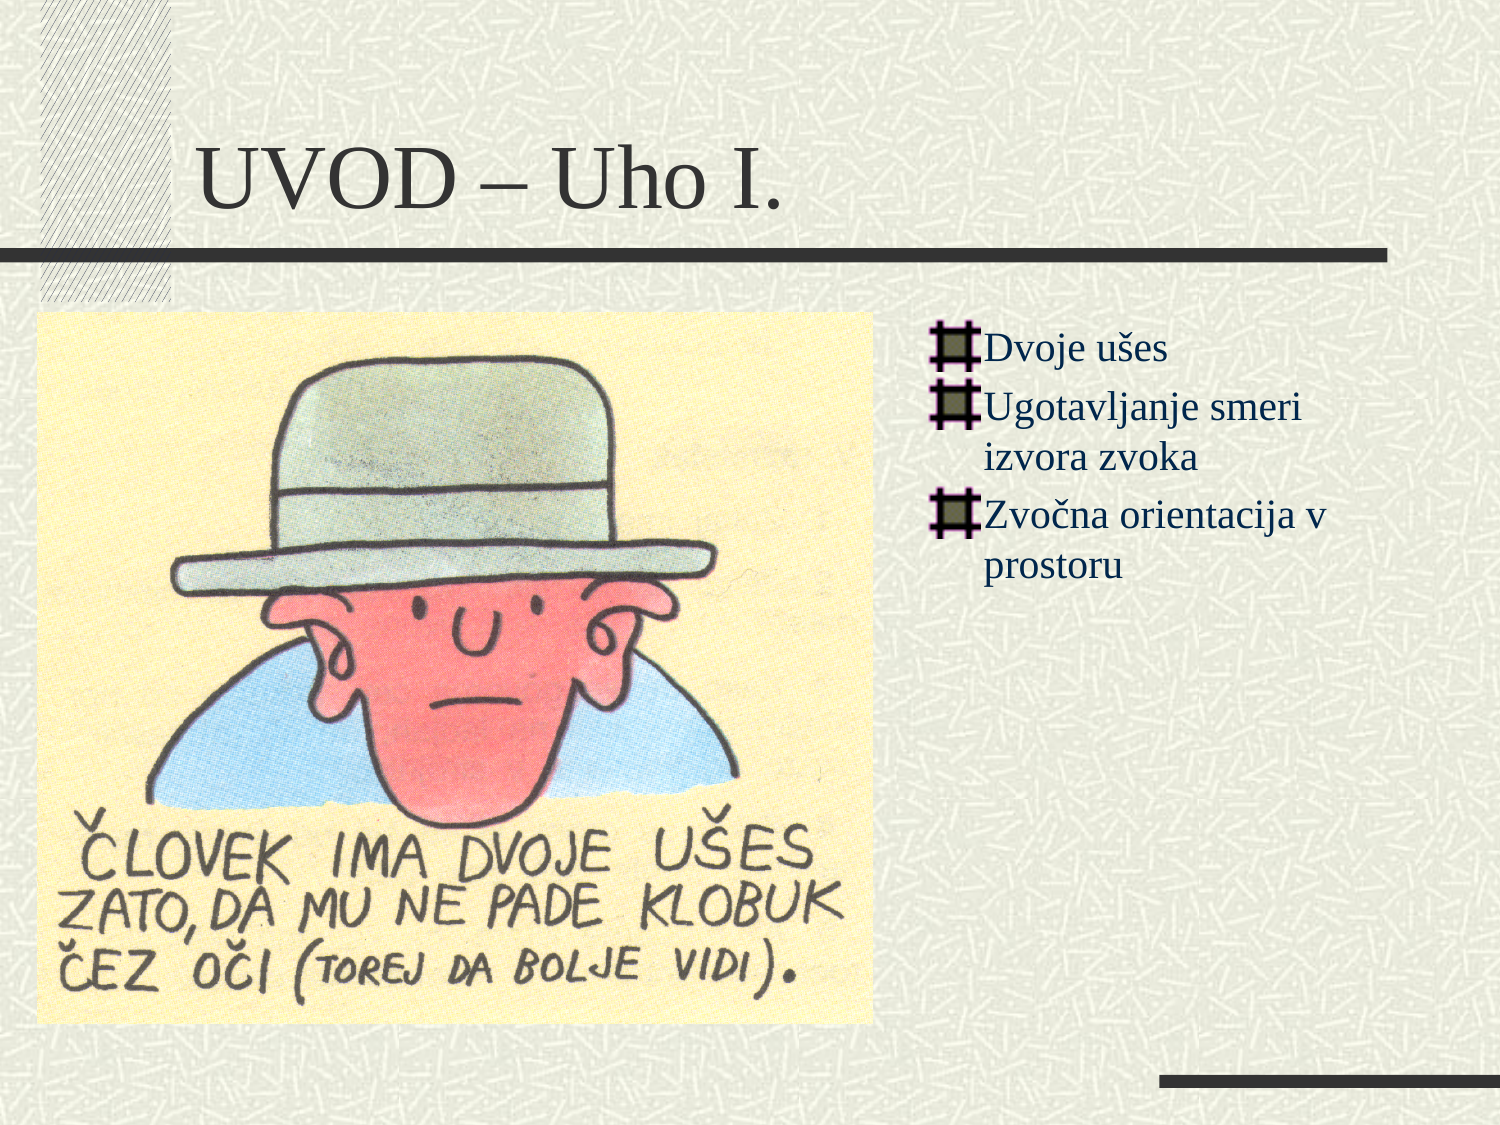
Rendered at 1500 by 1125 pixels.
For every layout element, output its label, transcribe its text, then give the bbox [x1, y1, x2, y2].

picture [0, 0, 1500, 1125]
title UVOD – Uho I. [179, 46, 1455, 235]
list Dvoje ušes Ugotavljanje smeri izvora zvoka Zvočna orientacija v prostoru [912, 312, 1388, 1000]
